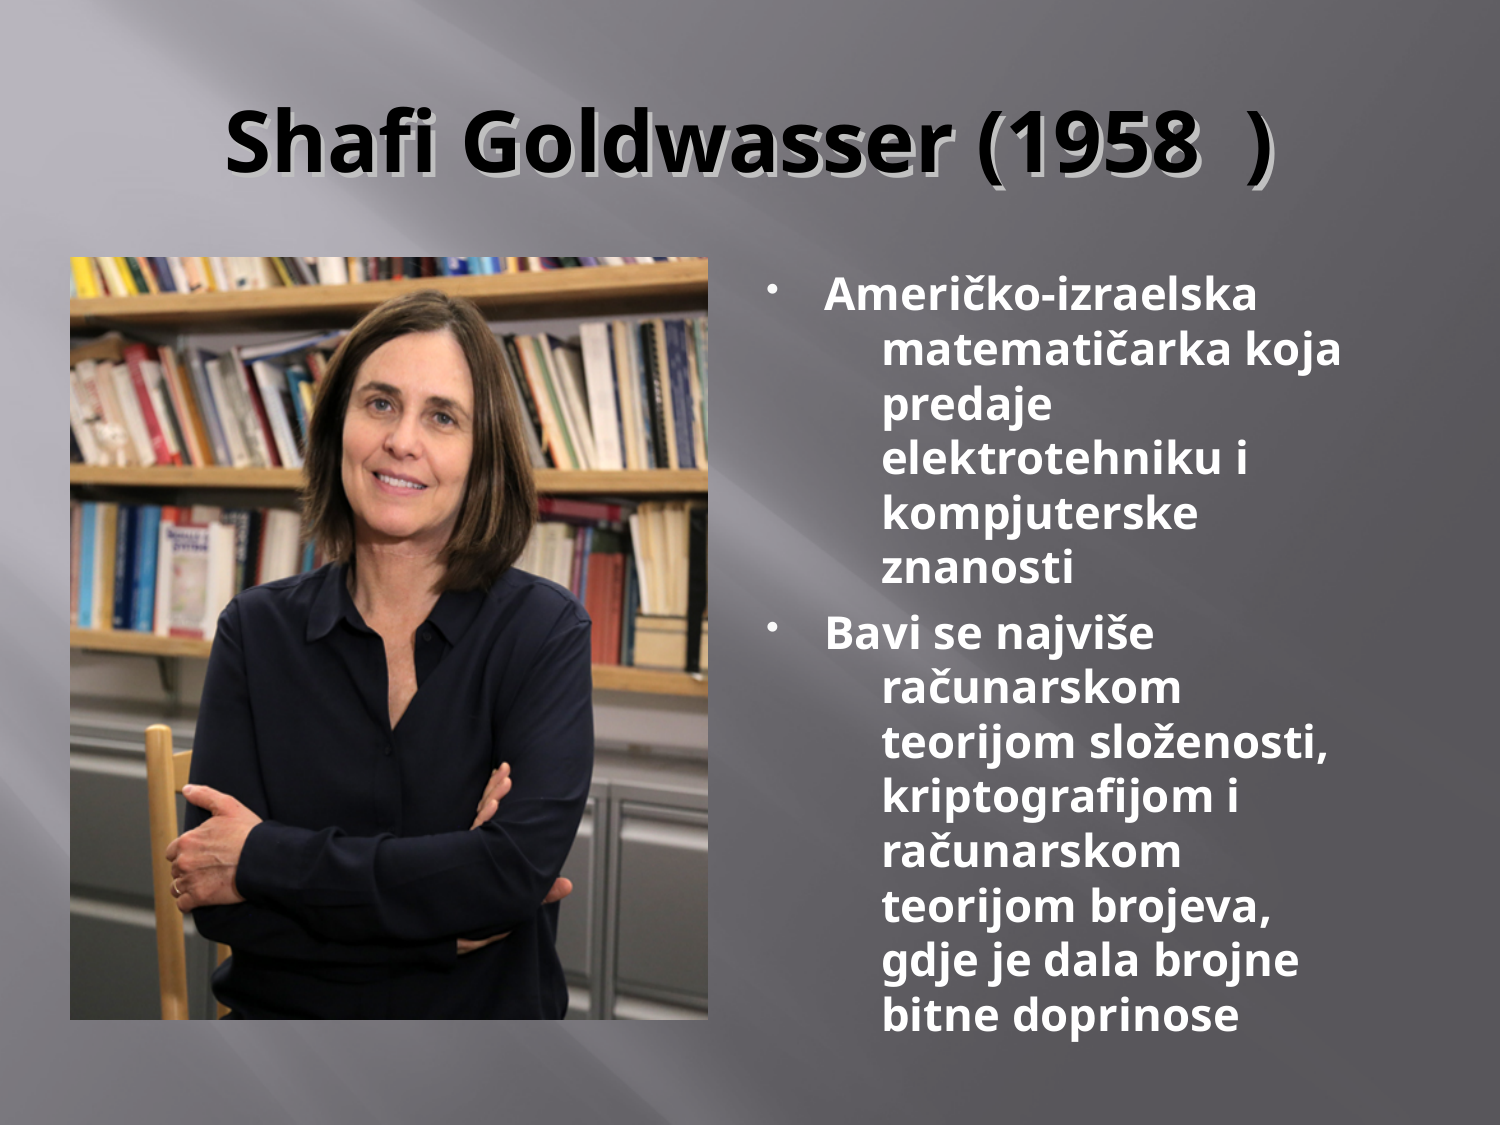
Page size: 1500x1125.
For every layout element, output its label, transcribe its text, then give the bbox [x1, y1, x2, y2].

title Shafi Goldwasser (1958 ) [75, 45, 1426, 233]
picture [70, 257, 708, 1020]
list Američko-izraelska matematičarka koja predaje elektrotehniku i kompjuterske znanosti Bavi se najviše računarskom teorijom složenosti, kriptografijom i računarskom teorijom brojeva, gdje je dala brojne bitne doprinose [714, 257, 1378, 1053]
